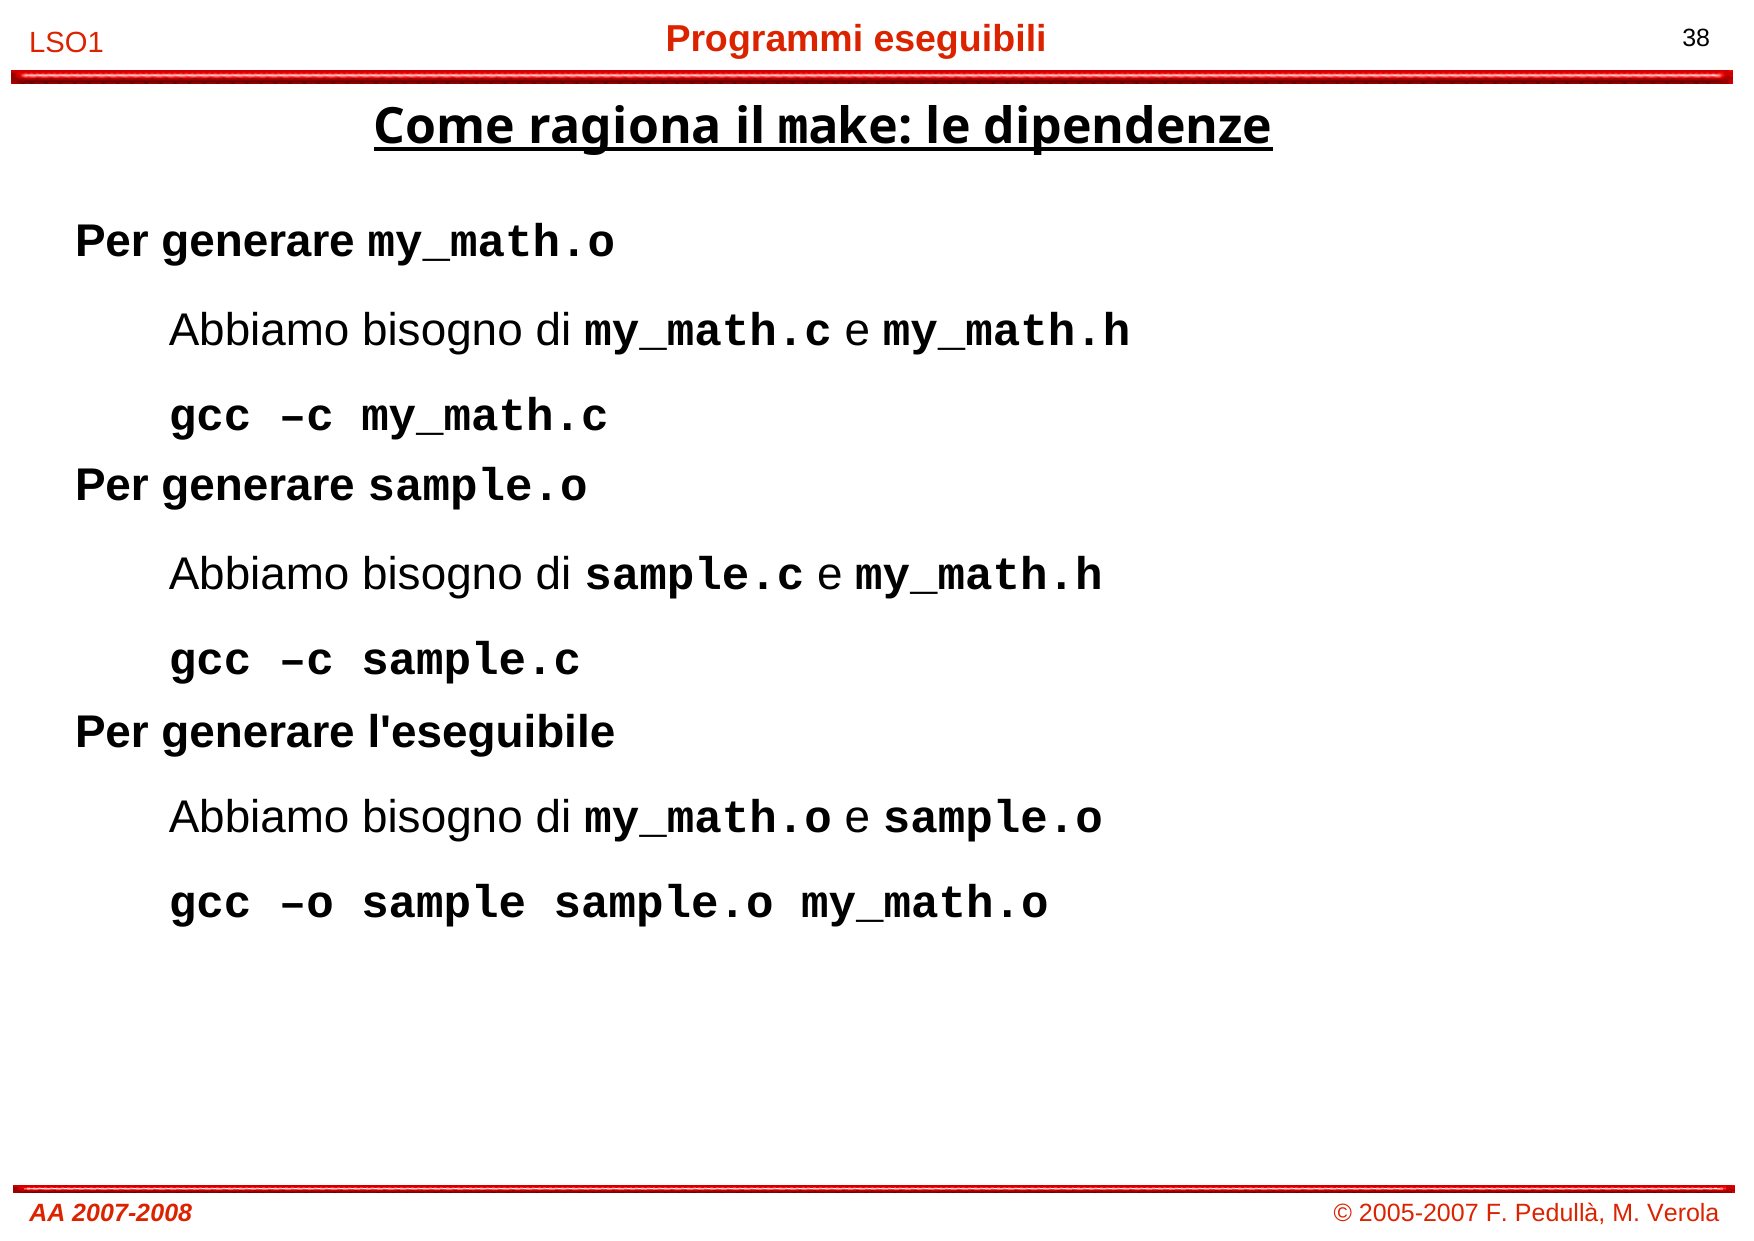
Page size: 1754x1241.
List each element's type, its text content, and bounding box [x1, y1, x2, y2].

list Per generare my_math.o Abbiamo bisogno di my_math.c e my_math.h gcc –c my_math.c Per generare sample.o Abbiamo bisogno di sample.c e my_math.h gcc –c sample.c Per generare l'eseguibile Abbiamo bisogno di my_math.o e sample.o gcc –o sample sample.o my_math.o [58, 206, 1670, 1016]
picture [1396, 70, 1733, 84]
picture [11, 70, 357, 84]
title Come ragiona il make: le dipendenze [357, 70, 1396, 182]
picture [13, 1185, 1735, 1193]
